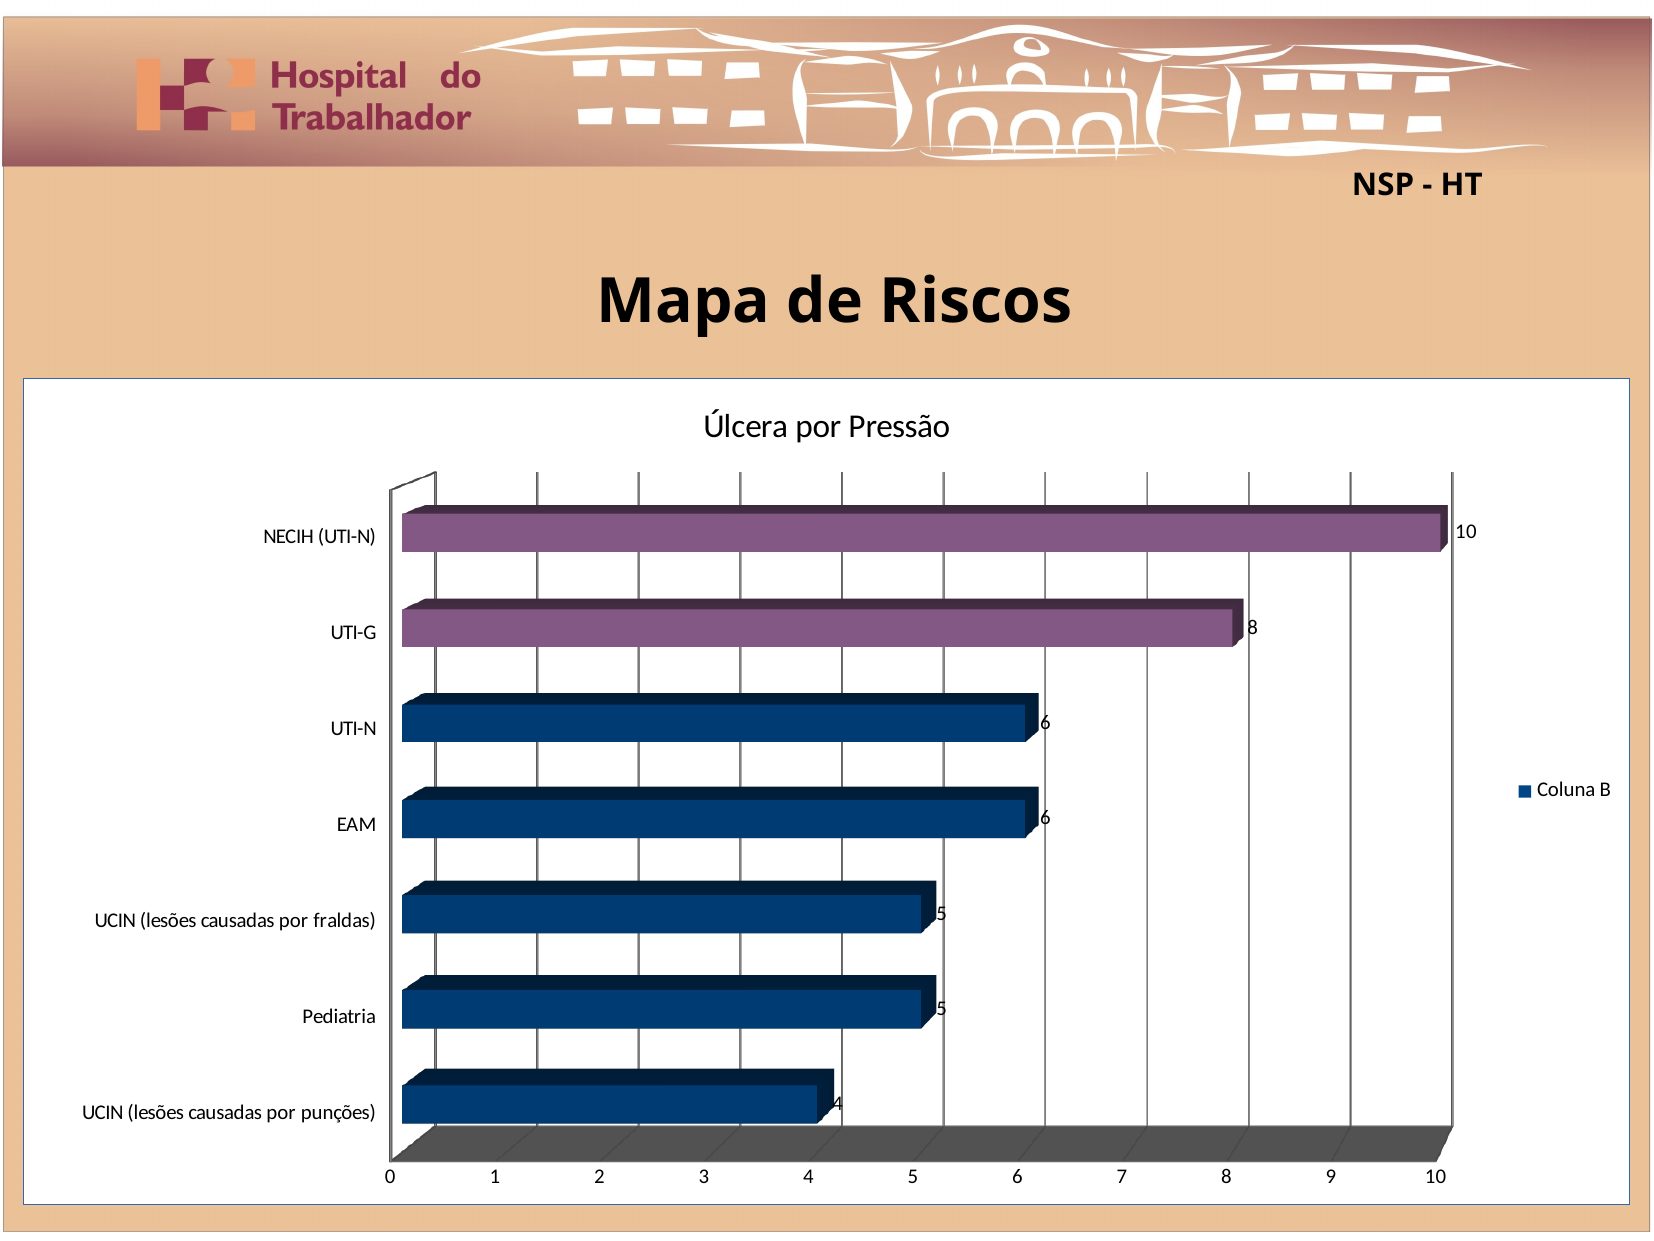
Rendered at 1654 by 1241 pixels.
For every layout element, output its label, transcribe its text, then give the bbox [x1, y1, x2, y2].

text_box NSP - HT [1324, 154, 1511, 213]
text_box Mapa de Riscos [564, 248, 1089, 351]
chart [23, 378, 1630, 1205]
picture [0, 0, 1654, 1232]
